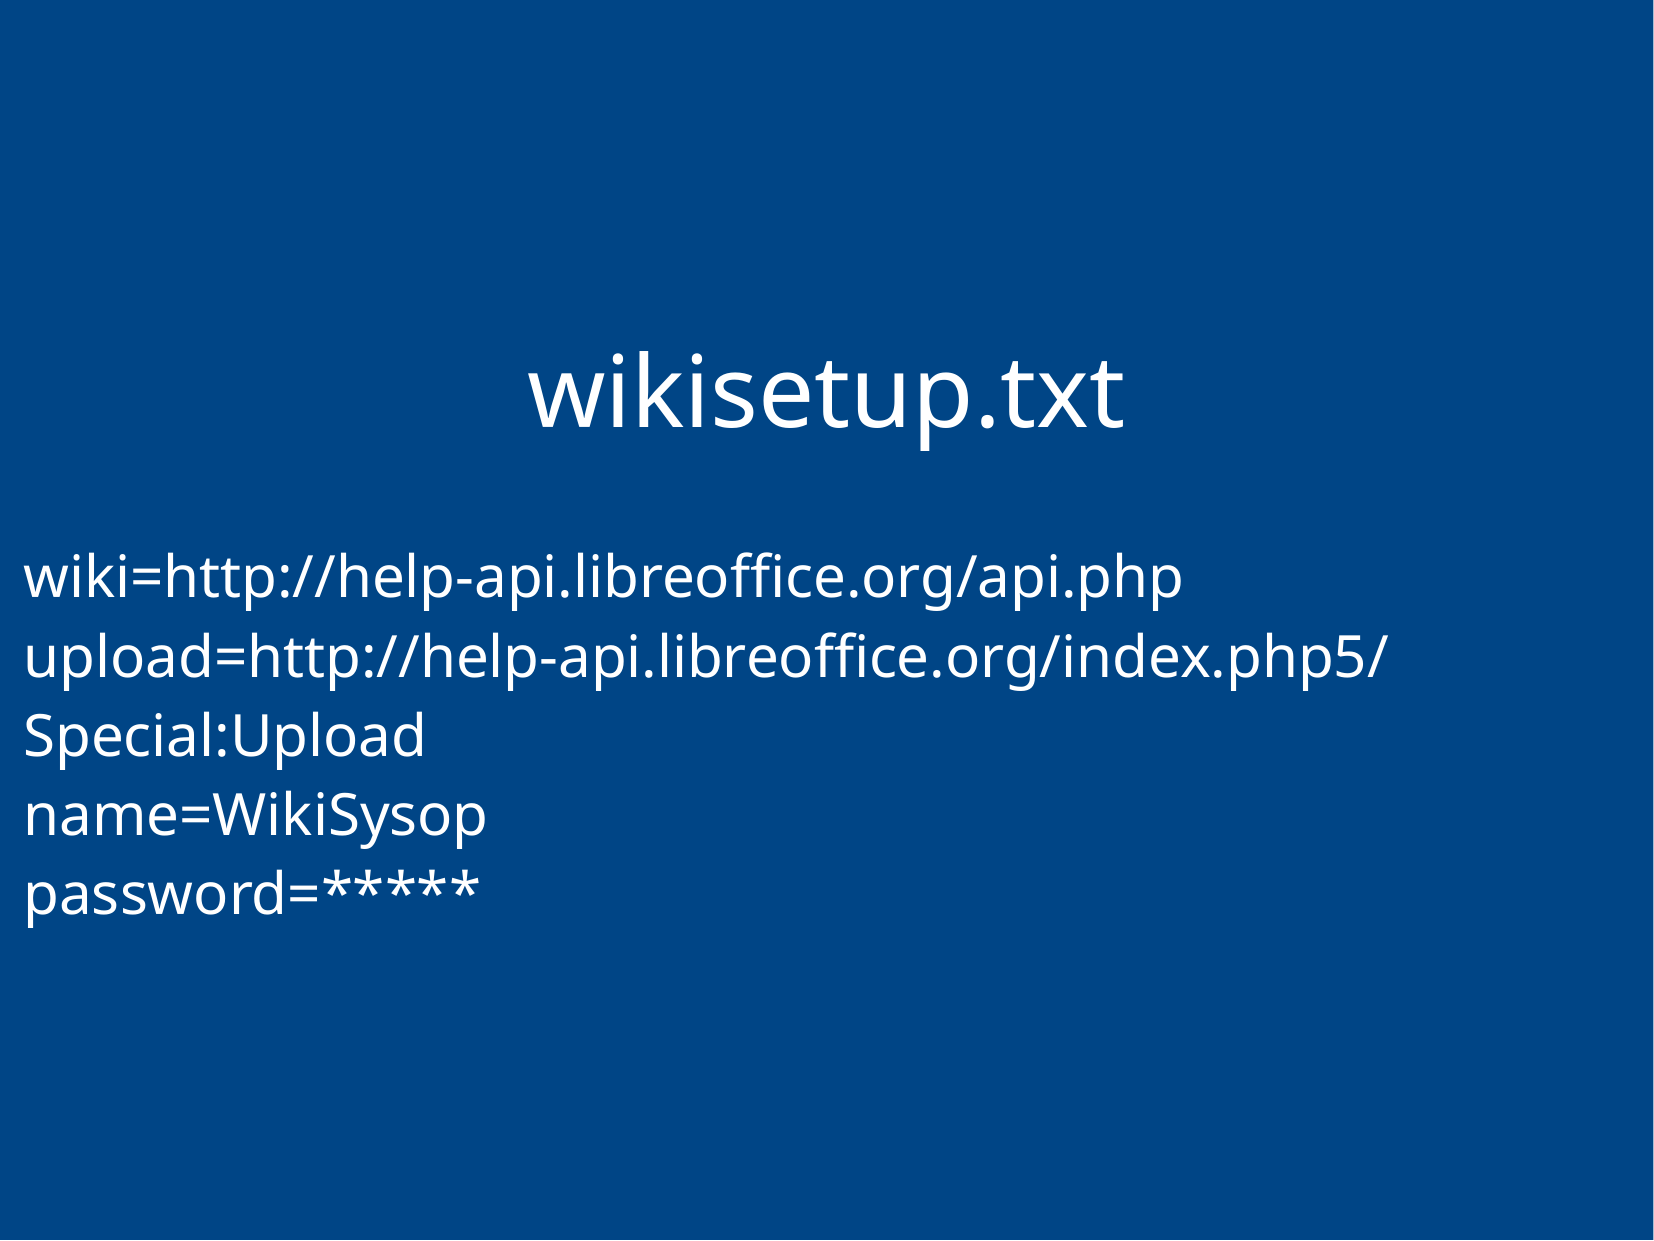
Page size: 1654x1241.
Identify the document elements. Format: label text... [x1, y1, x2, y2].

subtitle wikisetup.txt wiki=http://help-api.libreoffice.org/api.php upload=http://help-api.libreoffice.org/index.php5/Special:Upload name=WikiSysop password=***** [23, 35, 1630, 1217]
